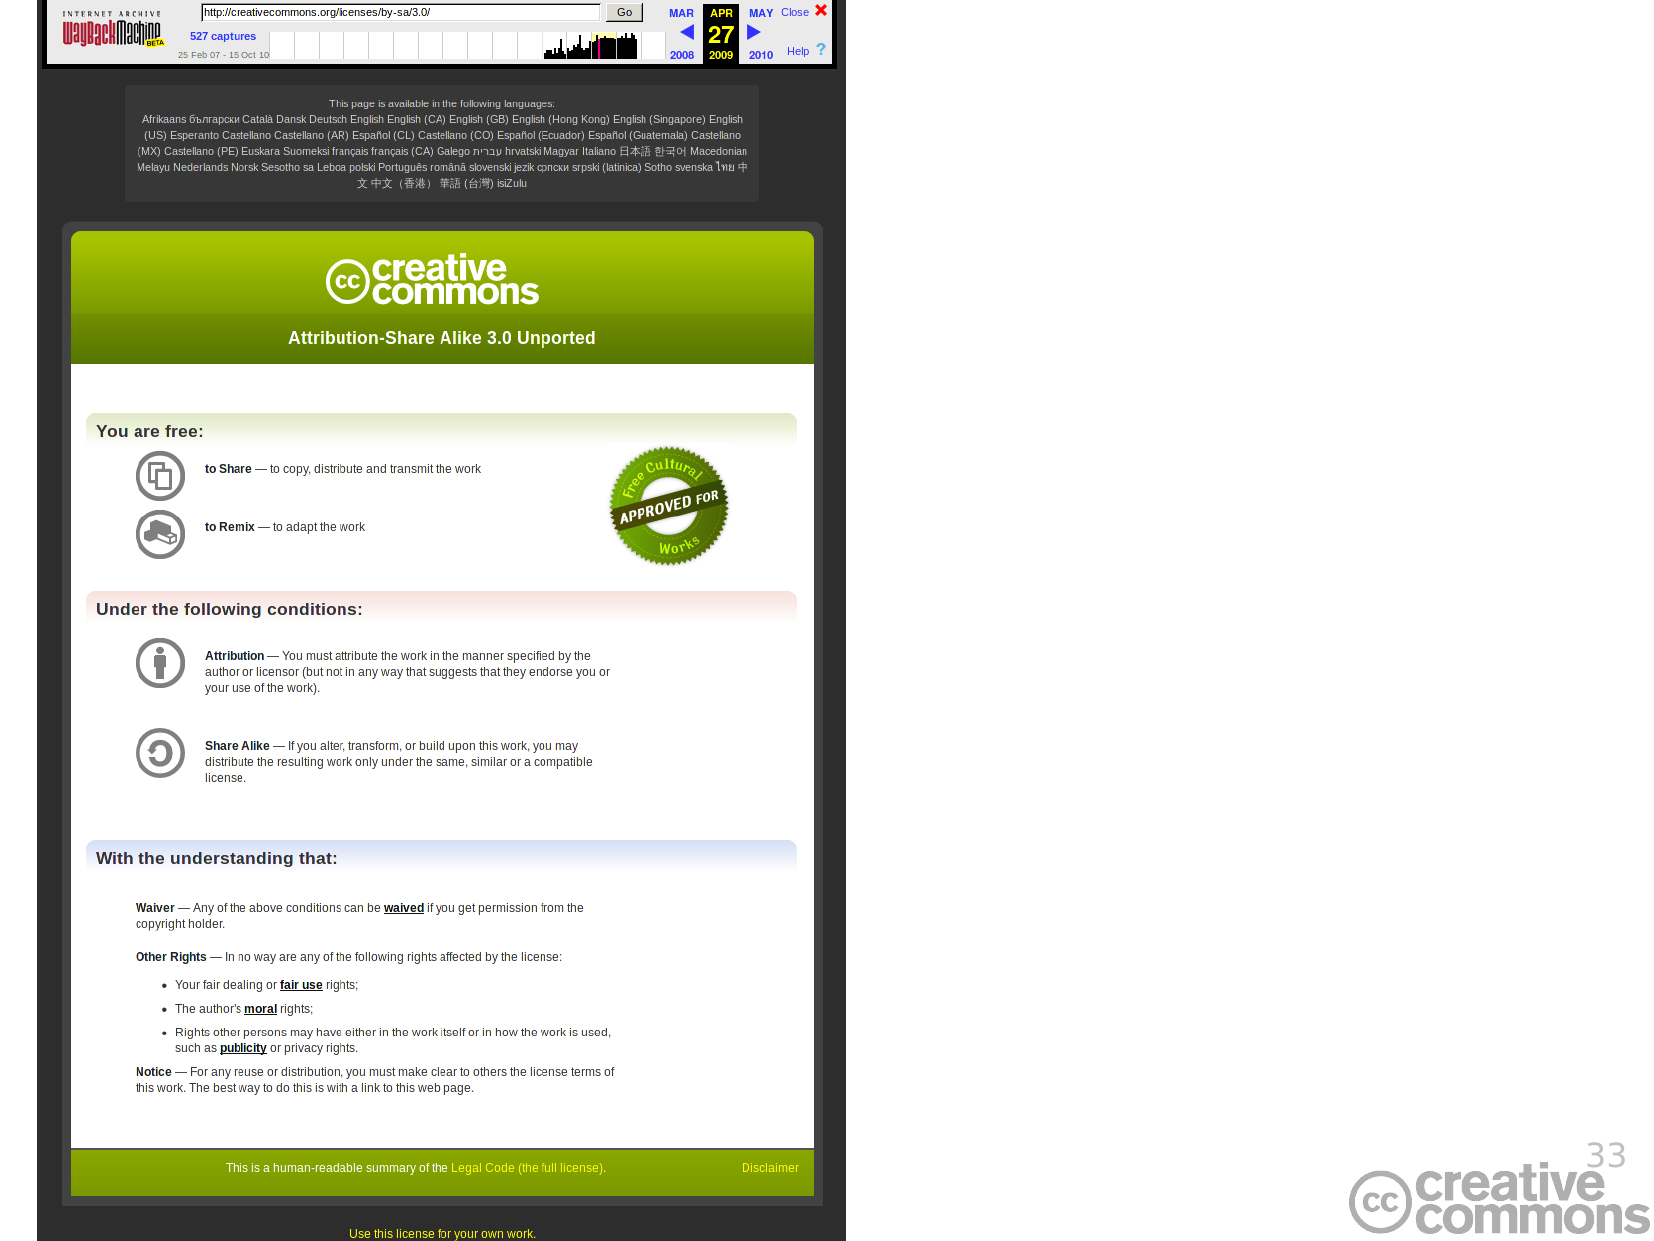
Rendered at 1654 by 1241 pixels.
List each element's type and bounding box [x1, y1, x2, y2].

picture [1349, 1162, 1650, 1234]
picture [37, 0, 846, 1241]
